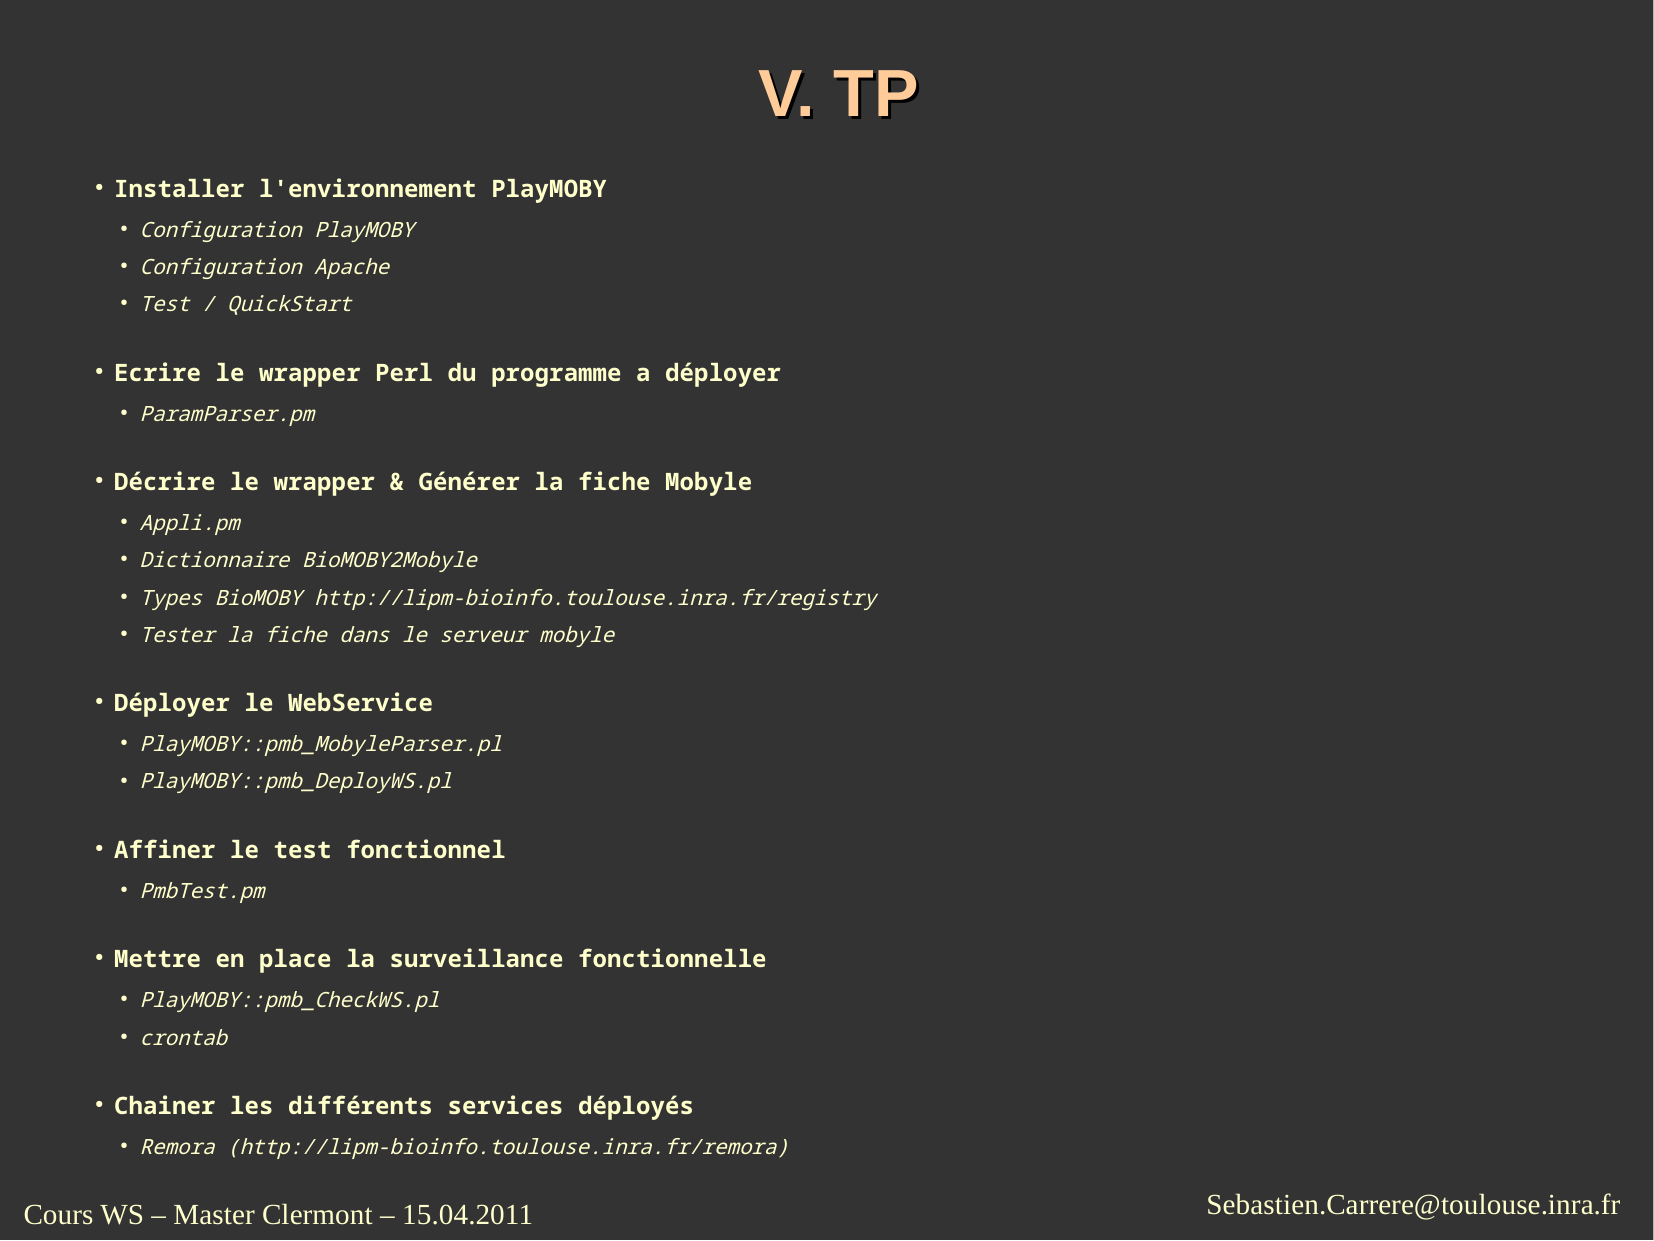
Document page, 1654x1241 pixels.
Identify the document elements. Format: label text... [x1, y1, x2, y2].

title V. TP [82, 29, 1595, 158]
list Installer l'environnement PlayMOBY Configuration PlayMOBY Configuration Apache Test / QuickStart Ecrire le wrapper Perl du programme a déployer ParamParser.pm Décrire le wrapper & Générer la fiche Mobyle Appli.pm Dictionnaire BioMOBY2Mobyle Types BioMOBY http://lipm-bioinfo.toulouse.inra.fr/registry Tester la fiche dans le serveur mobyle Déployer le WebService PlayMOBY::pmb_MobyleParser.pl PlayMOBY::pmb_DeployWS.pl Affiner le test fonctionnel PmbTest.pm Mettre en place la surveillance fonctionnelle PlayMOBY::pmb_CheckWS.pl crontab Chainer les différents services déployés Remora (http://lipm-bioinfo.toulouse.inra.fr/remora) [88, 171, 1542, 1176]
